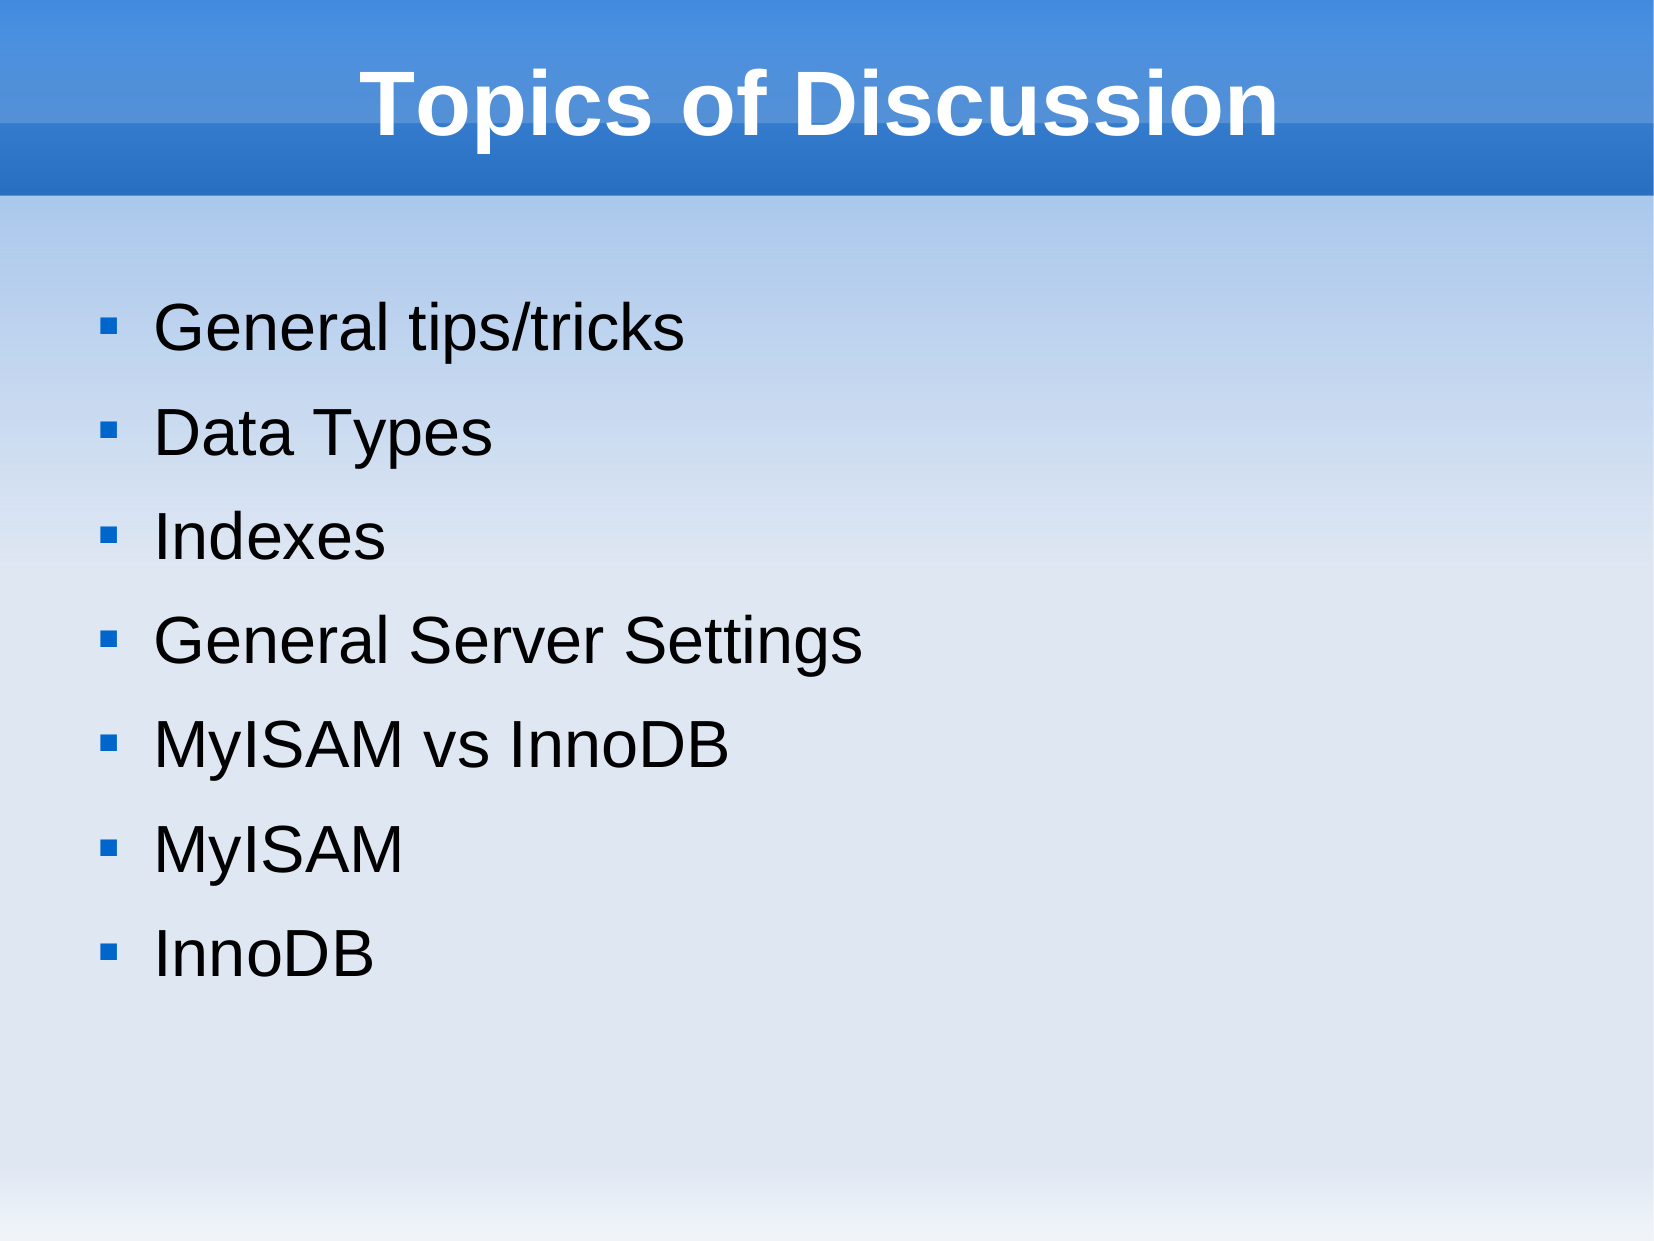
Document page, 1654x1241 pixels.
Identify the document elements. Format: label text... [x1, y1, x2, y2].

picture [0, 0, 1654, 1241]
list General tips/tricks Data Types Indexes General Server Settings MyISAM vs InnoDB MyISAM InnoDB [82, 290, 1571, 1109]
title Topics of Discussion [76, 0, 1565, 208]
